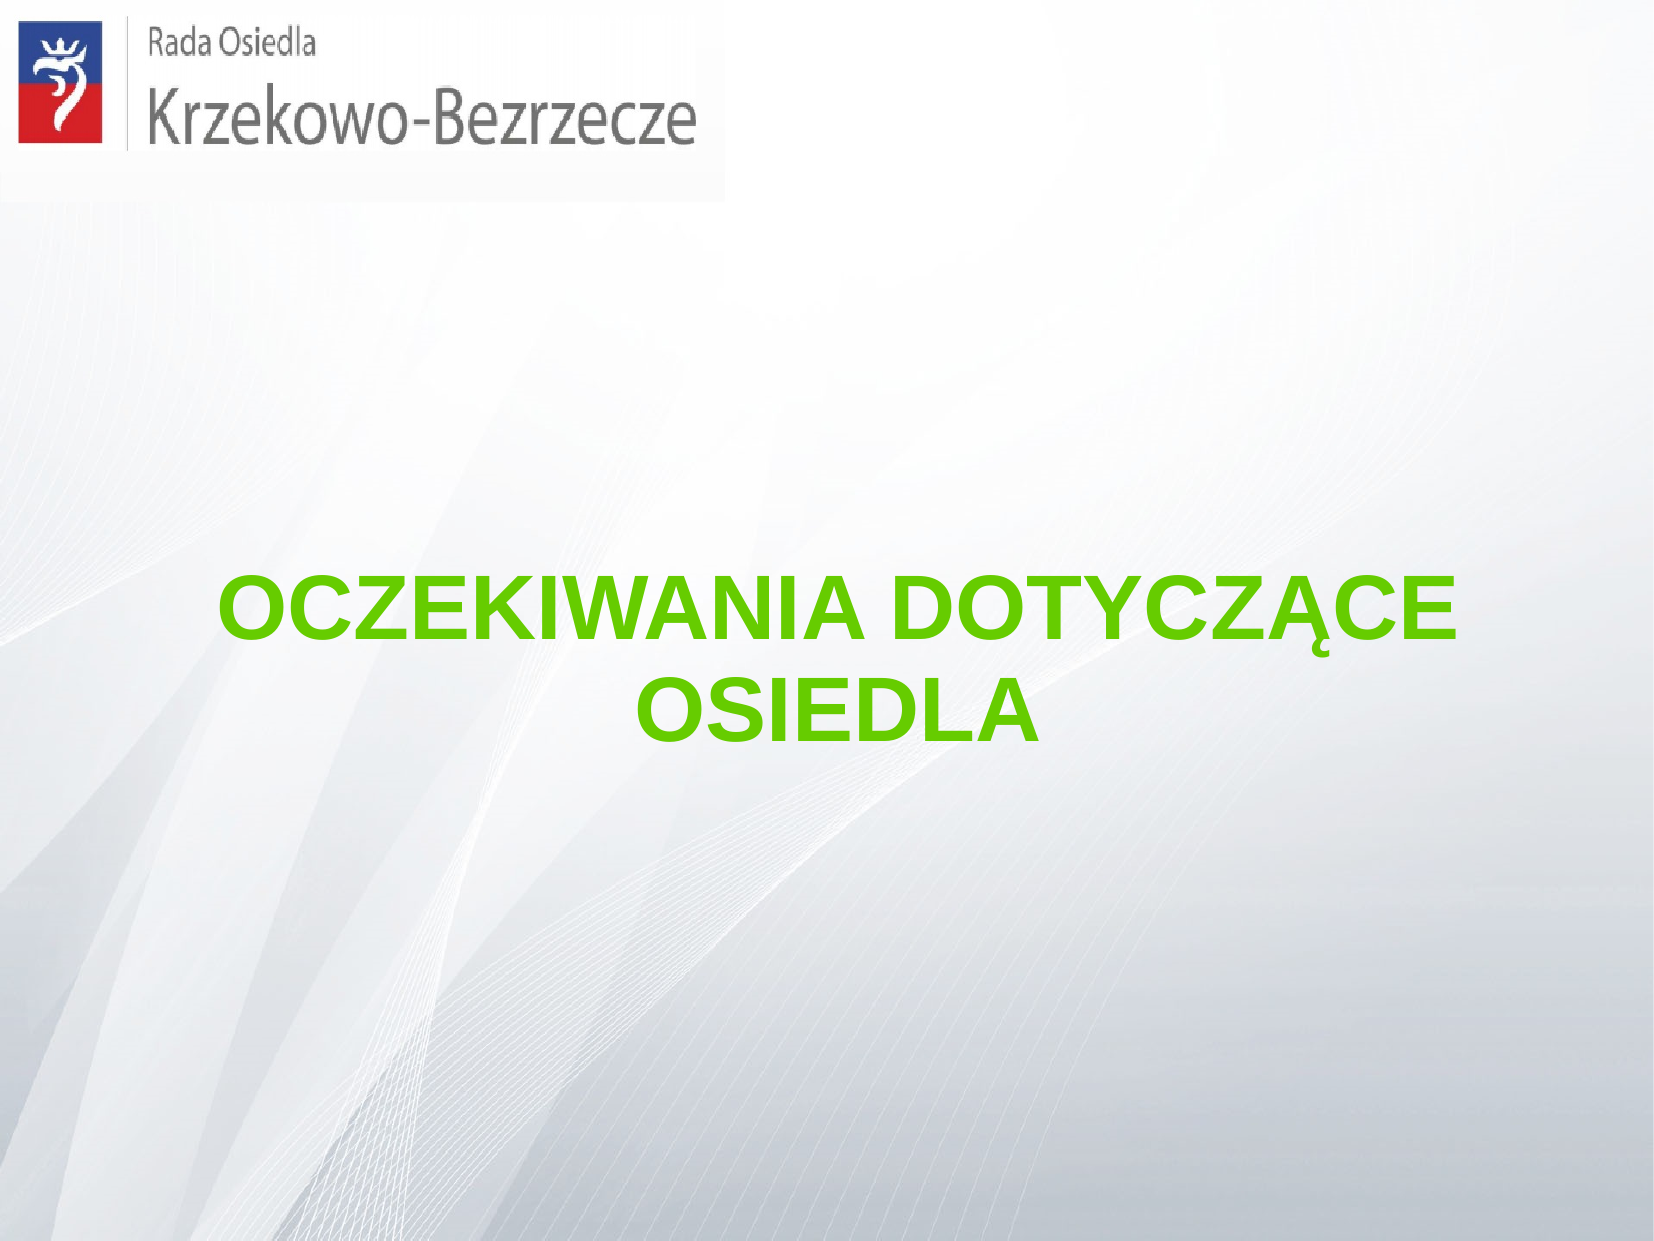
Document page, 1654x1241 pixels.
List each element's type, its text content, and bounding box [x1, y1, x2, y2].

picture [0, 0, 1654, 1241]
title OCZEKIWANIA DOTYCZĄCE OSIEDLA [94, 533, 1583, 785]
